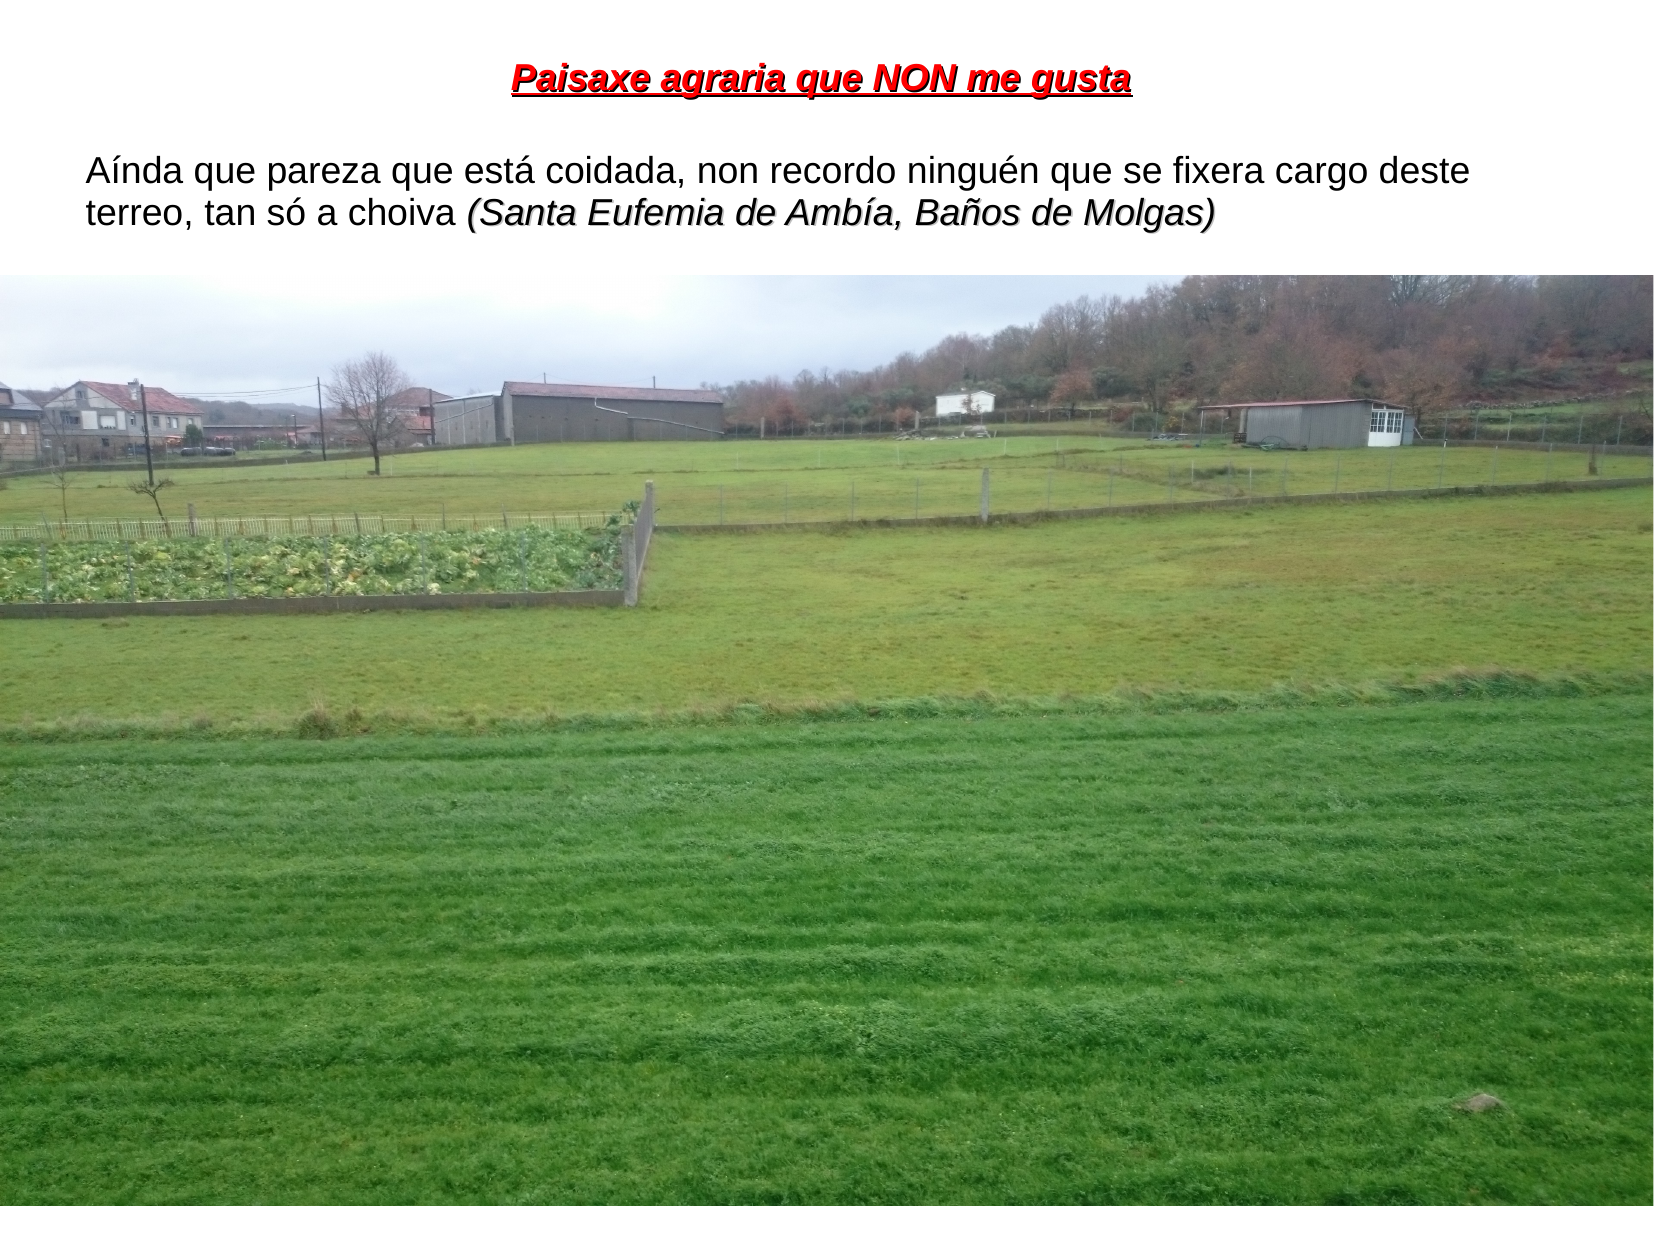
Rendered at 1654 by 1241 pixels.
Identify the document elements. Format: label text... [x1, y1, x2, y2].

text_box Aínda que pareza que está coidada, non recordo ninguén que se fixera cargo deste terreo, tan só a choiva (Santa Eufemia de Ambía, Baños de Molgas) [70, 141, 1595, 241]
picture [0, 275, 1654, 1206]
text_box Paisaxe agraria que NON me gusta [496, 49, 1147, 107]
